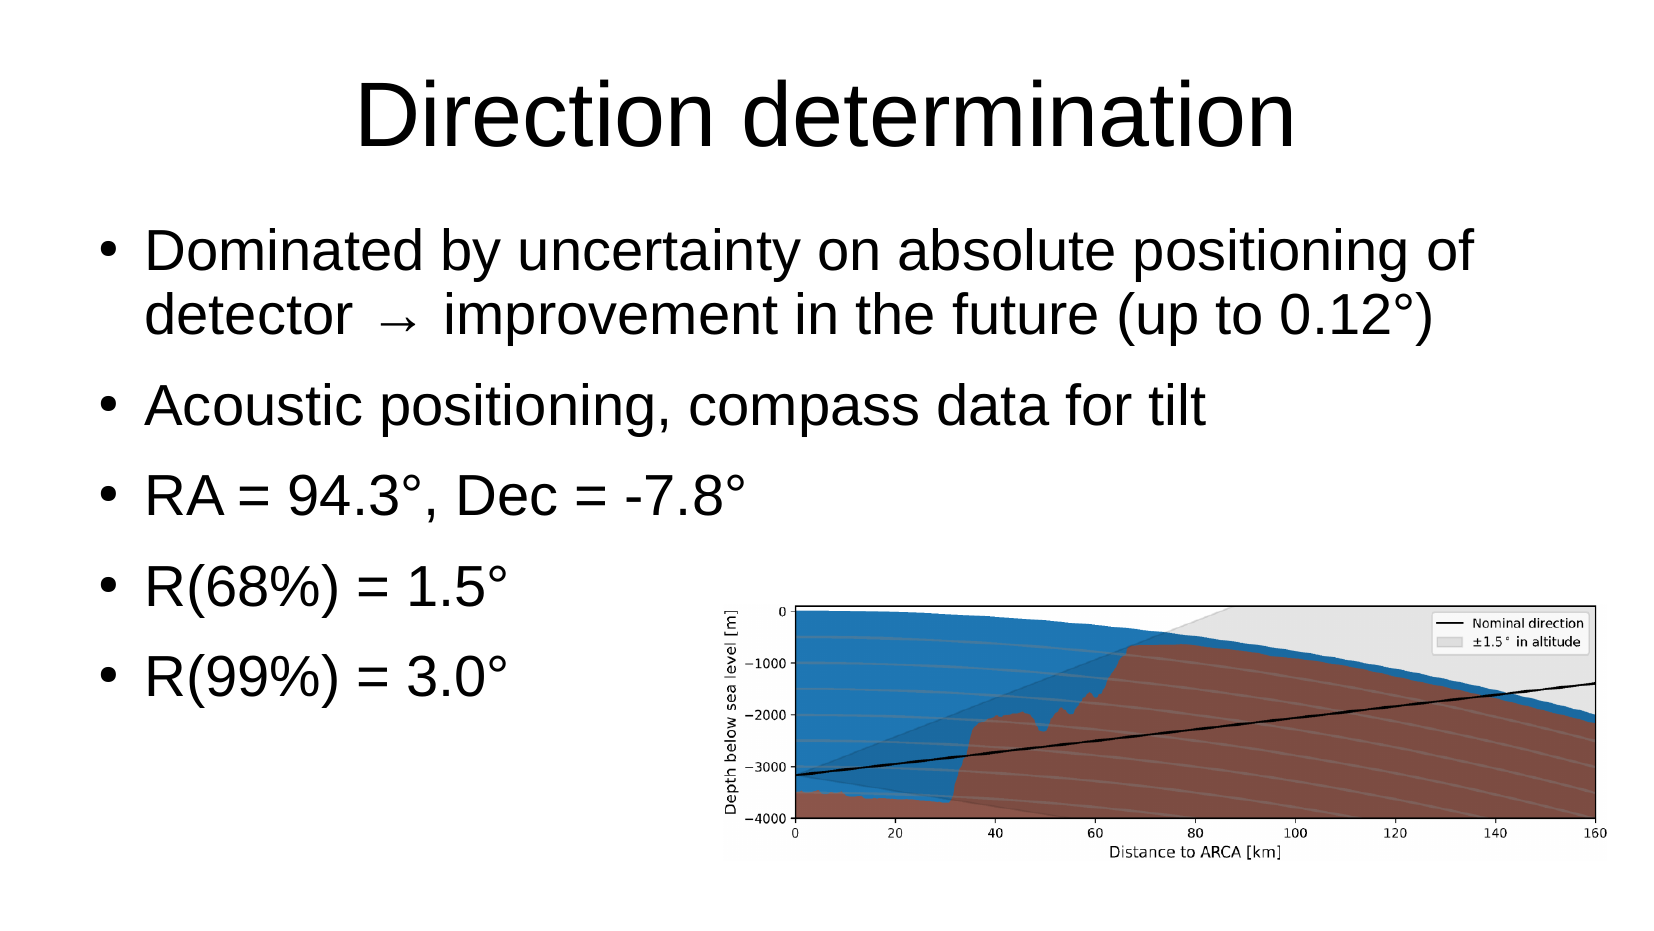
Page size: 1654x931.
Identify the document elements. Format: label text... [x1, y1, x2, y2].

title Direction determination [82, 37, 1571, 193]
list Dominated by uncertainty on absolute positioning of detector → improvement in the future (up to 0.12°) Acoustic positioning, compass data for tilt RA = 94.3°, Dec = -7.8° R(68%) = 1.5° R(99%) = 3.0° [82, 217, 1576, 713]
picture [709, 599, 1613, 866]
